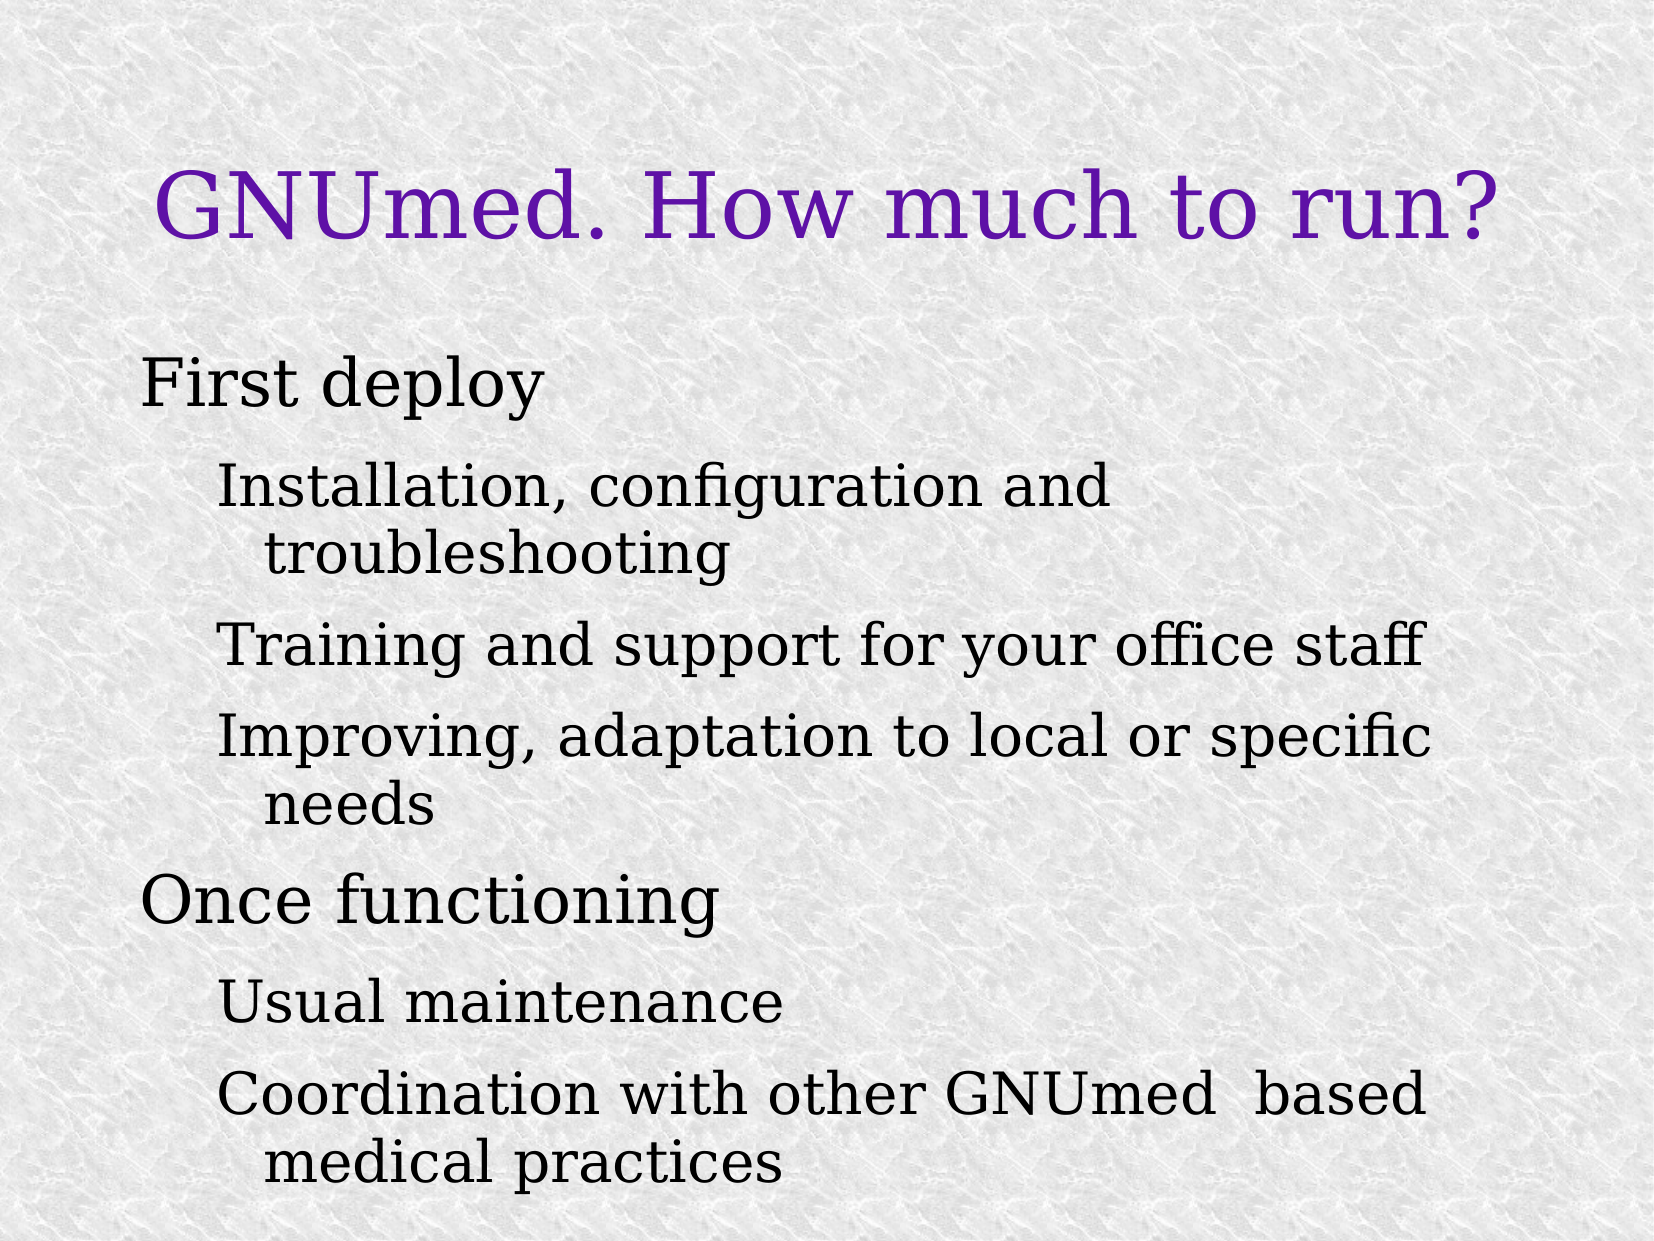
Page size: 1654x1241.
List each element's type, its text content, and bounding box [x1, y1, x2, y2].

title GNUmed. How much to run? [121, 102, 1534, 311]
picture [0, 0, 1654, 1241]
list First deploy Installation, configuration and troubleshooting Training and support for your office staff Improving, adaptation to local or specific needs Once functioning Usual maintenance Coordination with other GNUmed based medical practices [121, 344, 1534, 1196]
